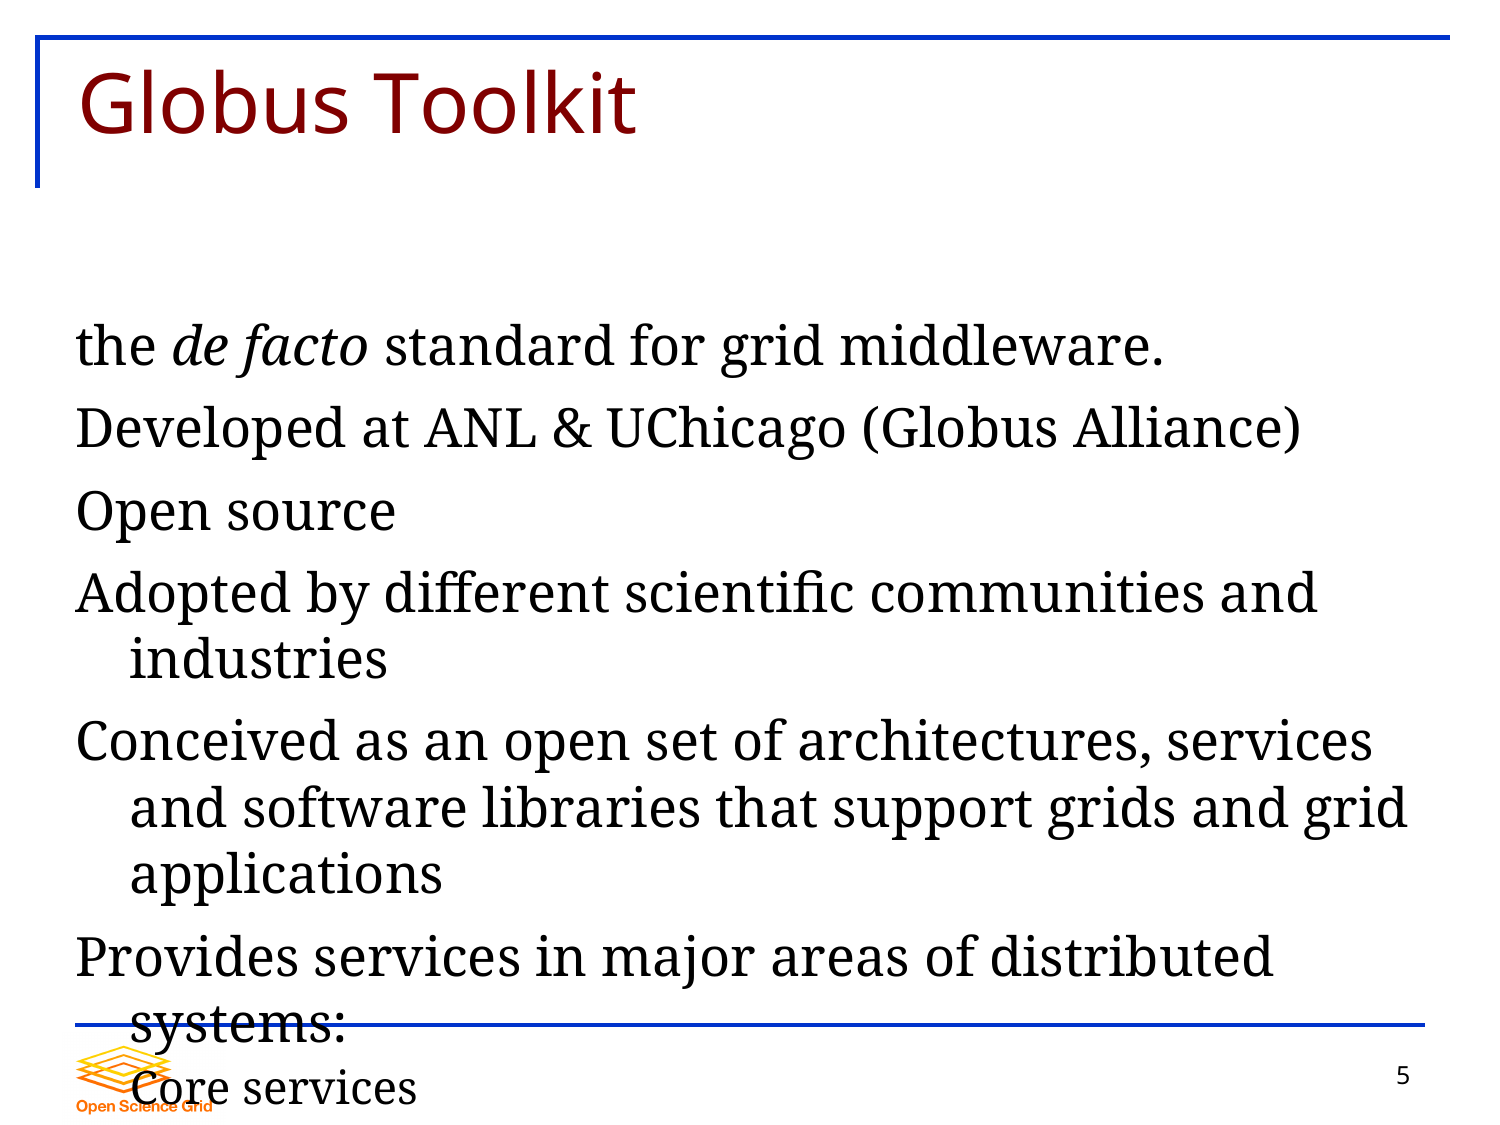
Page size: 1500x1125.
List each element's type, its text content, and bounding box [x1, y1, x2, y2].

picture [219, 1032, 226, 1040]
picture [212, 1081, 223, 1090]
picture [212, 1092, 226, 1102]
title Globus Toolkit [62, 37, 1450, 225]
picture [62, 1032, 226, 1125]
list the de facto standard for grid middleware. Developed at ANL & UChicago (Globus Alliance) Open source Adopted by different scientific communities and industries Conceived as an open set of architectures, services and software libraries that support grids and grid applications Provides services in major areas of distributed systems: Core services Data management Security [75, 312, 1424, 1006]
